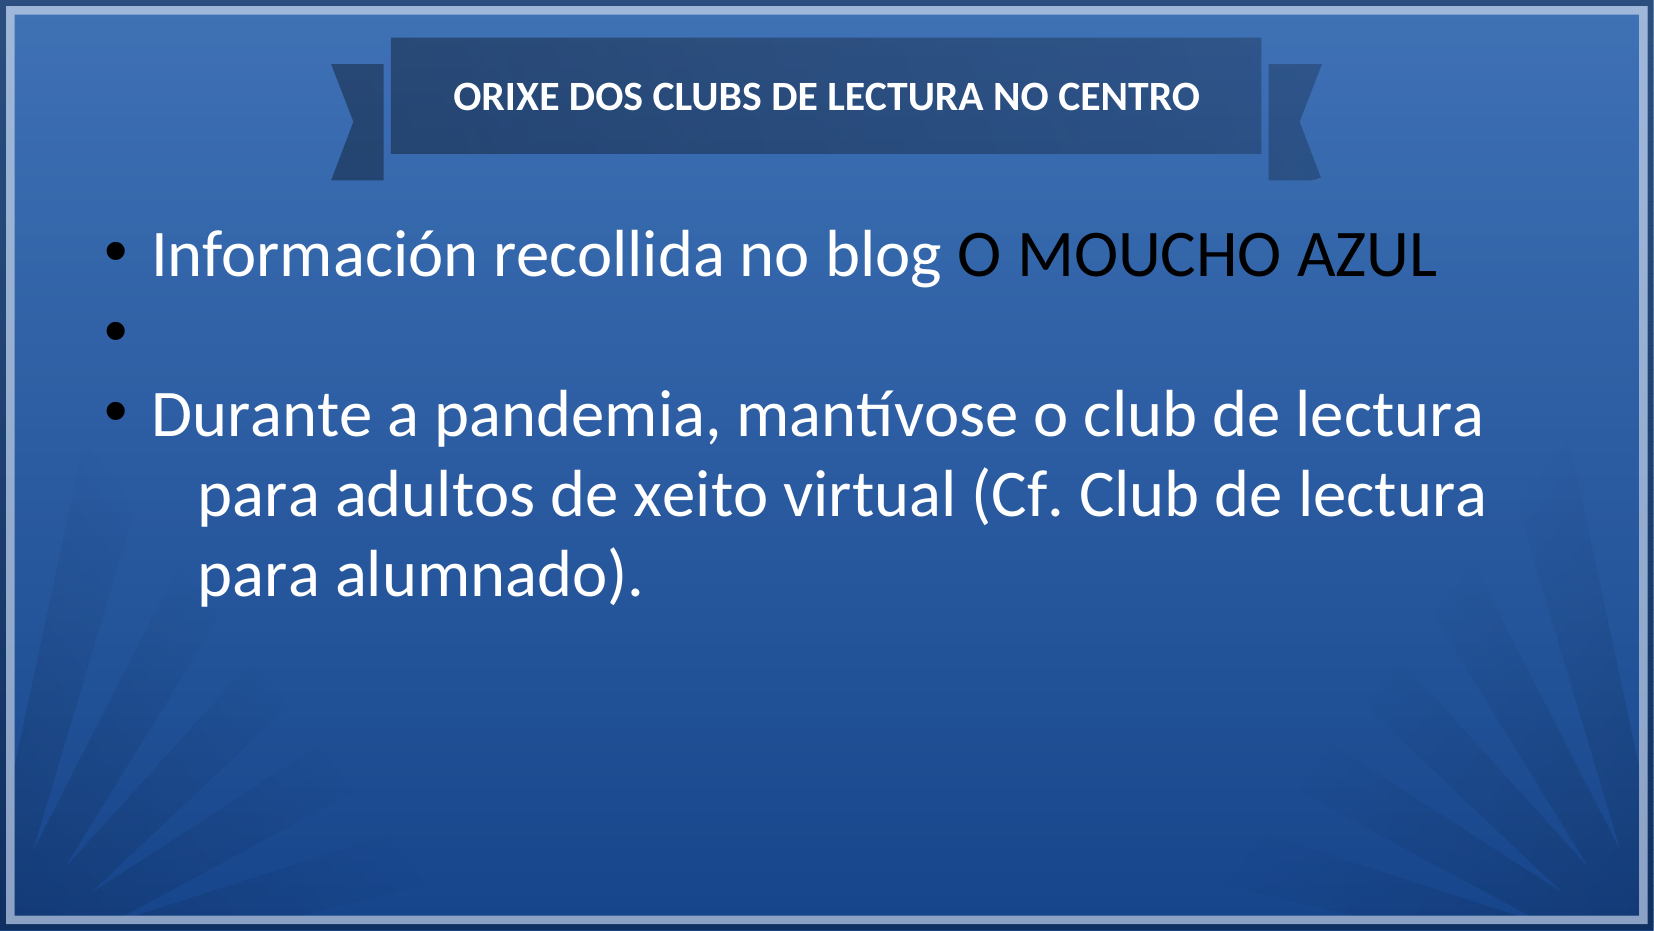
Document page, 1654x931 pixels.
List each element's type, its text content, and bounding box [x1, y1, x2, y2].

text_box Información recollida no blog O MOUCHO AZUL Durante a pandemia, mantívose o club de lectura para adultos de xeito virtual (Cf. Club de lectura para alumnado). [89, 202, 1517, 622]
text_box ORIXE DOS CLUBS DE LECTURA NO CENTRO [418, 60, 1236, 127]
